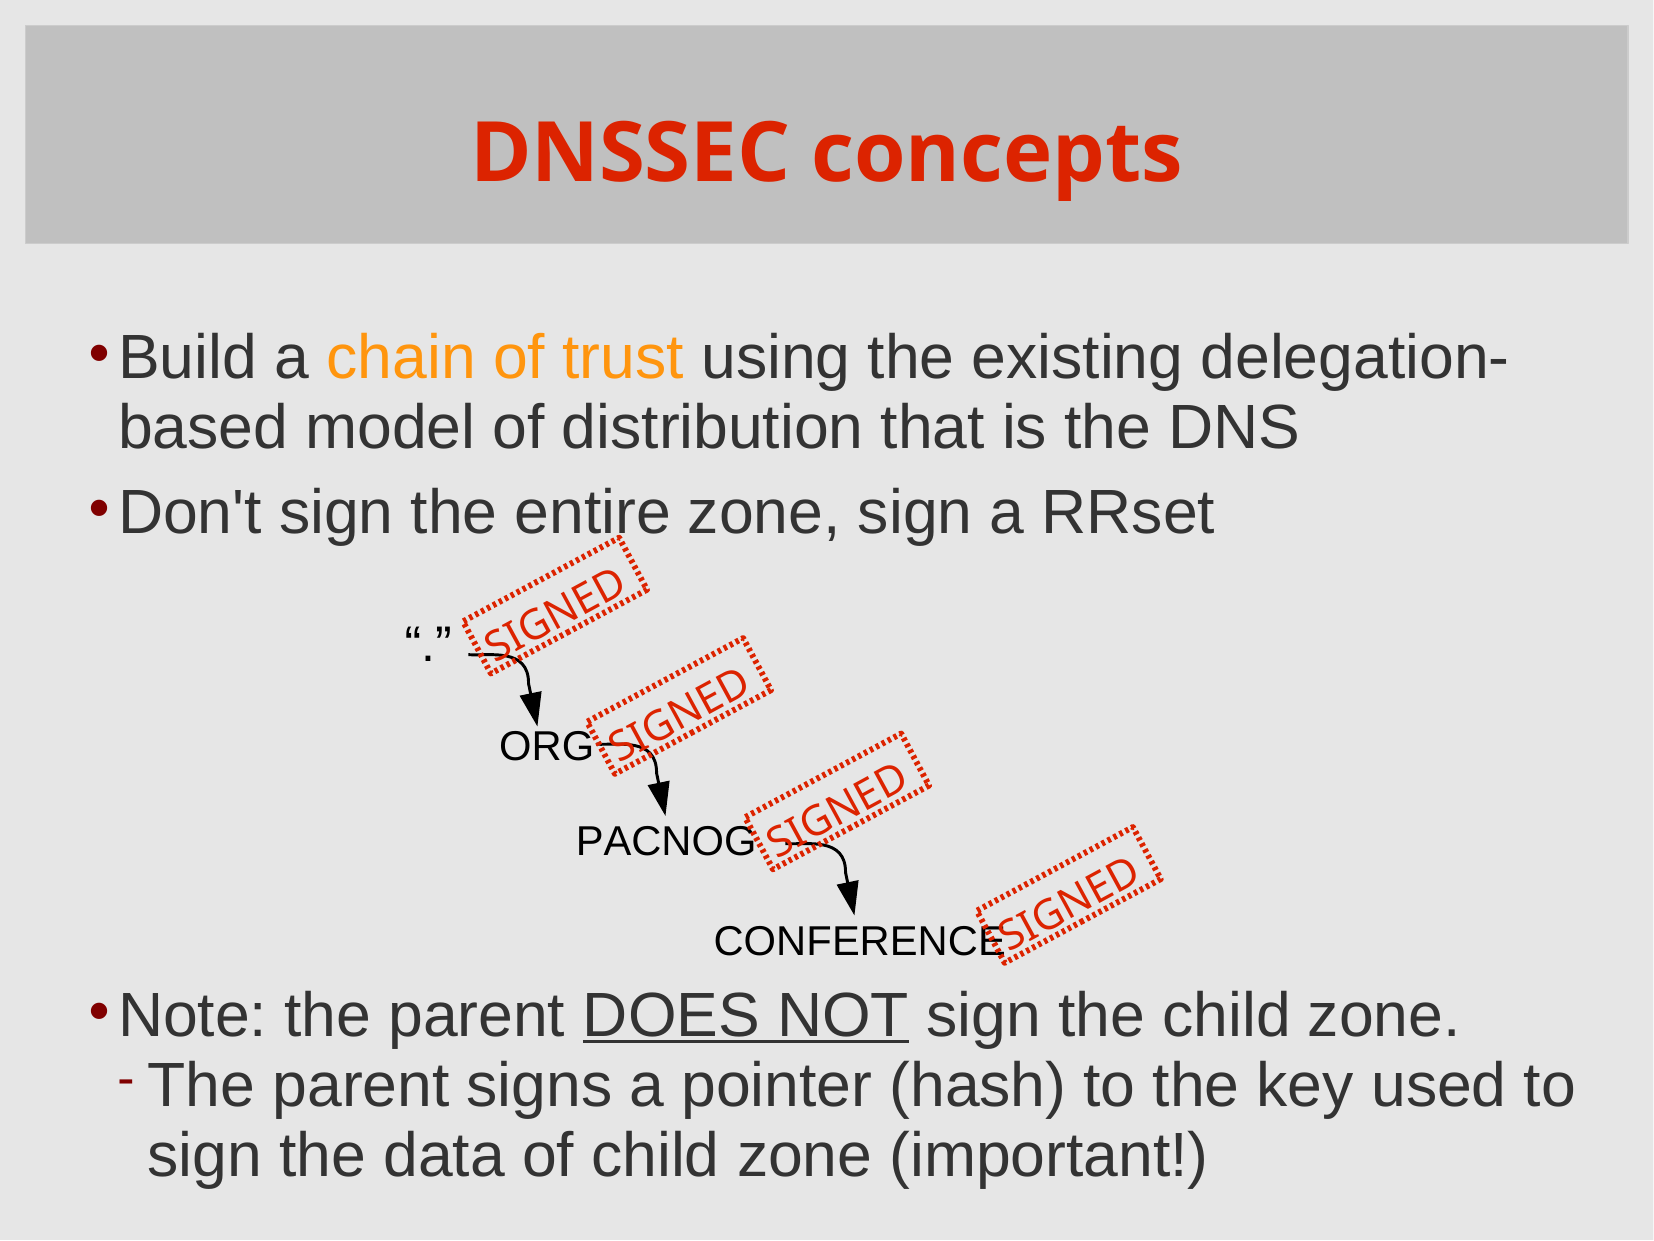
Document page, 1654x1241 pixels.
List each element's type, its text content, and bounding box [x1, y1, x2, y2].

list Build a chain of trust using the existing delegation-based model of distribution that is the DNS Don't sign the entire zone, sign a RRset Note: the parent DOES NOT sign the child zone. The parent signs a pointer (hash) to the key used to sign the data of child zone (important!) [59, 322, 1593, 1190]
title DNSSEC concepts [121, 46, 1532, 253]
text_box PACNOG [778, 860, 798, 871]
text_box SIGNED [738, 714, 962, 875]
text_box PACNOG [561, 809, 765, 871]
text_box SIGNED [969, 808, 1193, 969]
text_box SIGNED [580, 619, 804, 780]
text_box “.” [389, 608, 467, 679]
text_box SIGNED [456, 518, 680, 680]
text_box ORG [484, 714, 607, 776]
text_box CONFERENCE [698, 909, 1034, 971]
